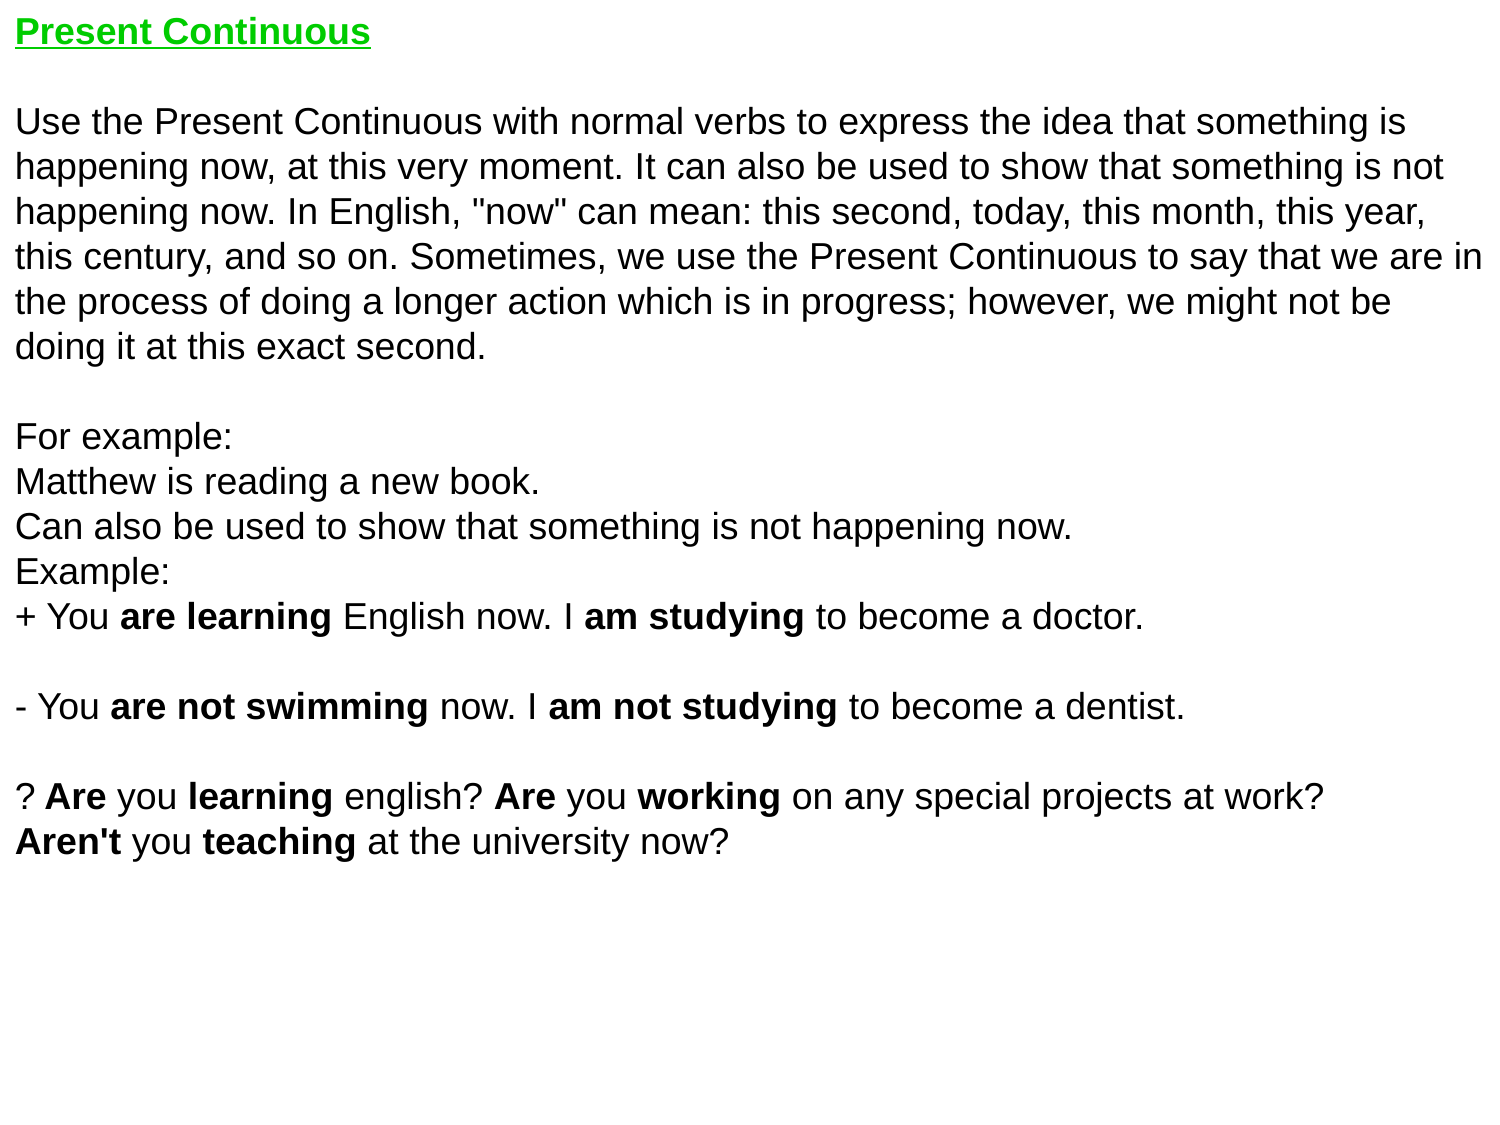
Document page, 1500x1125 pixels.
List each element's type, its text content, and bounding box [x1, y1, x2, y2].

text_box Present Continuous Use the Present Continuous with normal verbs to express the idea that something is happening now, at this very moment. It can also be used to show that something is not happening now. In English, "now" can mean: this second, today, this month, this year, this century, and so on. Sometimes, we use the Present Continuous to say that we are in the process of doing a longer action which is in progress; however, we might not be doing it at this exact second. For example: Matthew is reading a new book. Can also be used to show that something is not happening now. Example: + You are learning English now. I am studying to become a doctor. - You are not swimming now. I am not studying to become a dentist. ? Are you learning english? Are you working on any special projects at work? Aren't you teaching at the university now? [0, 0, 1500, 1005]
